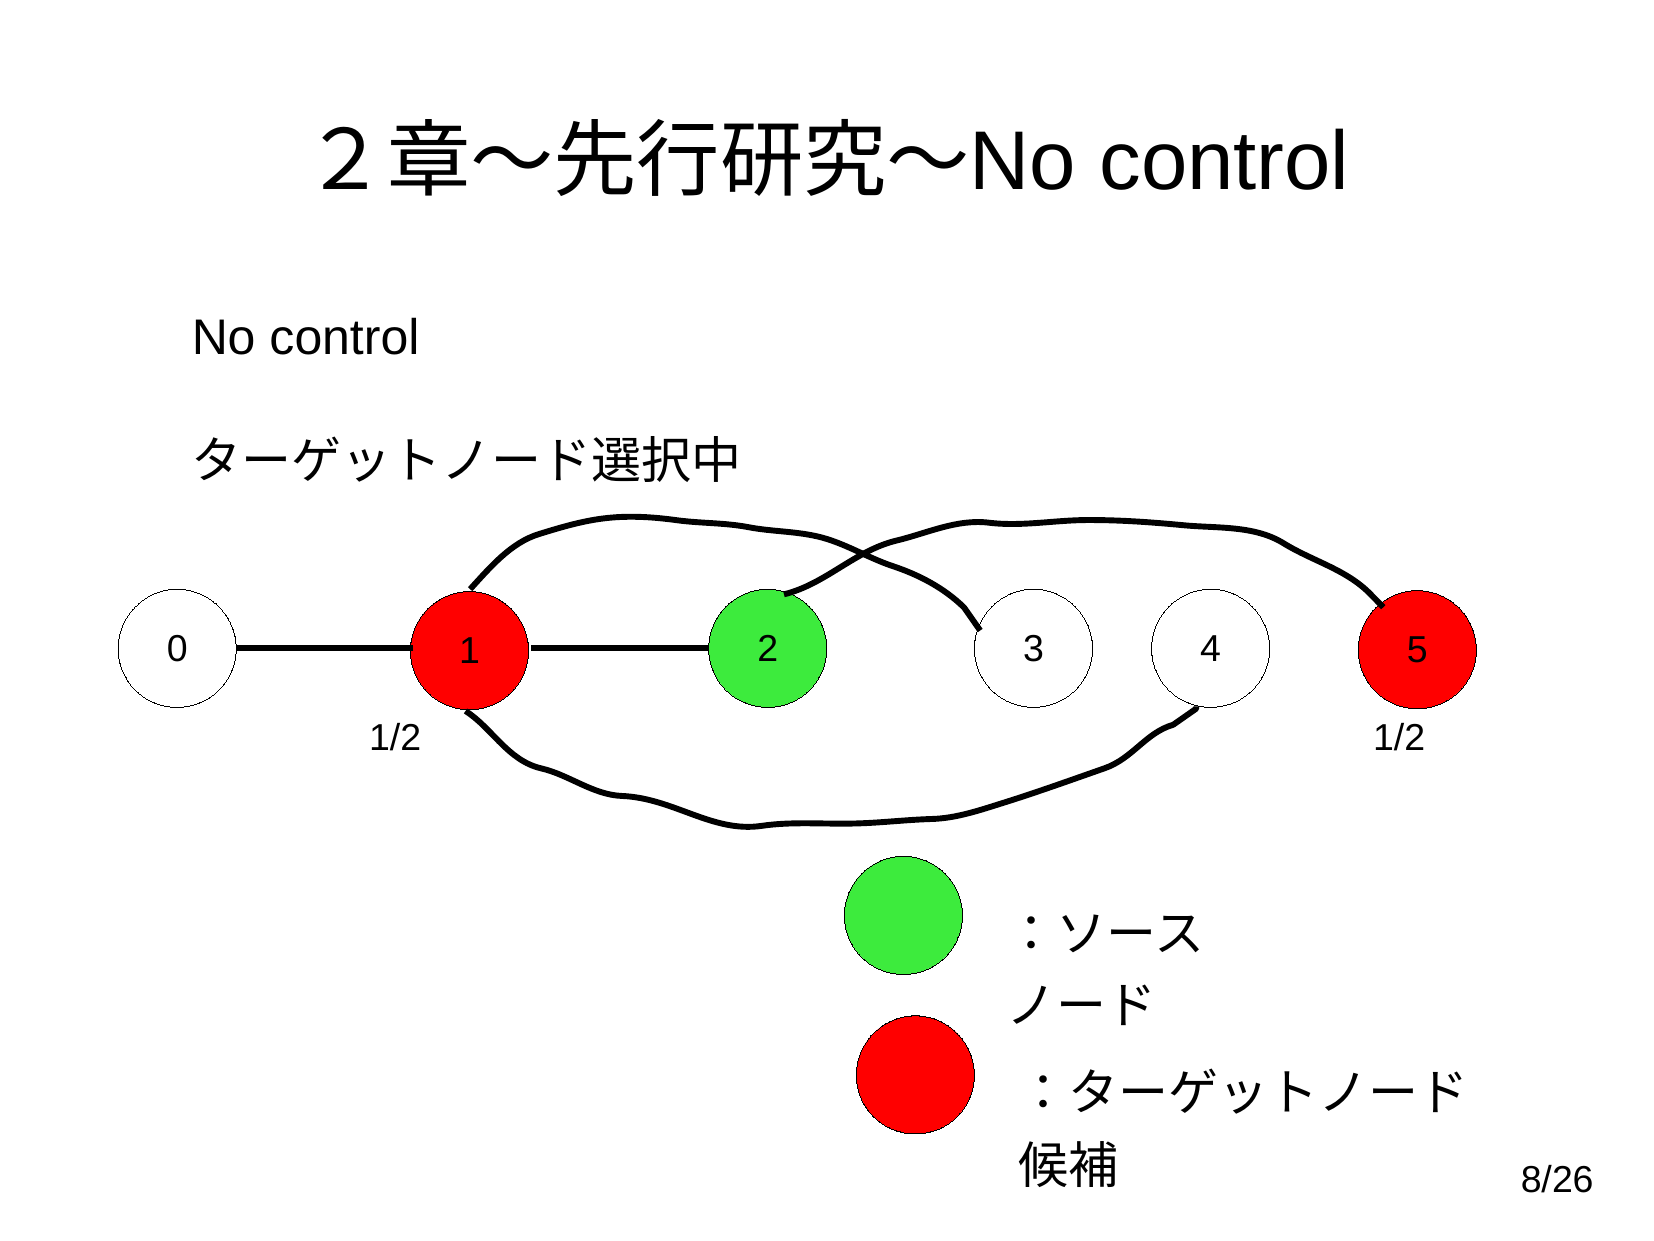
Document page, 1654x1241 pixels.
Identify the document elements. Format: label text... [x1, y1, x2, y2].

text_box 1/2 [354, 708, 473, 768]
text_box No control ターゲットノード選択中 [177, 301, 768, 473]
text_box ：ターゲットノード候補 [1003, 1045, 1506, 1131]
text_box 3 [974, 589, 1093, 708]
text_box 8/26 [1506, 1151, 1625, 1211]
text_box 4 [1151, 589, 1270, 708]
text_box [844, 856, 963, 975]
text_box 5 [1358, 590, 1477, 708]
text_box ：ソースノード [992, 885, 1317, 951]
text_box 1/2 [1358, 708, 1477, 768]
text_box 2 [708, 589, 827, 708]
text_box 1 [410, 591, 529, 710]
text_box 0 [118, 589, 237, 708]
title ２章～先行研究～No control [82, 49, 1571, 257]
text_box [856, 1015, 975, 1134]
